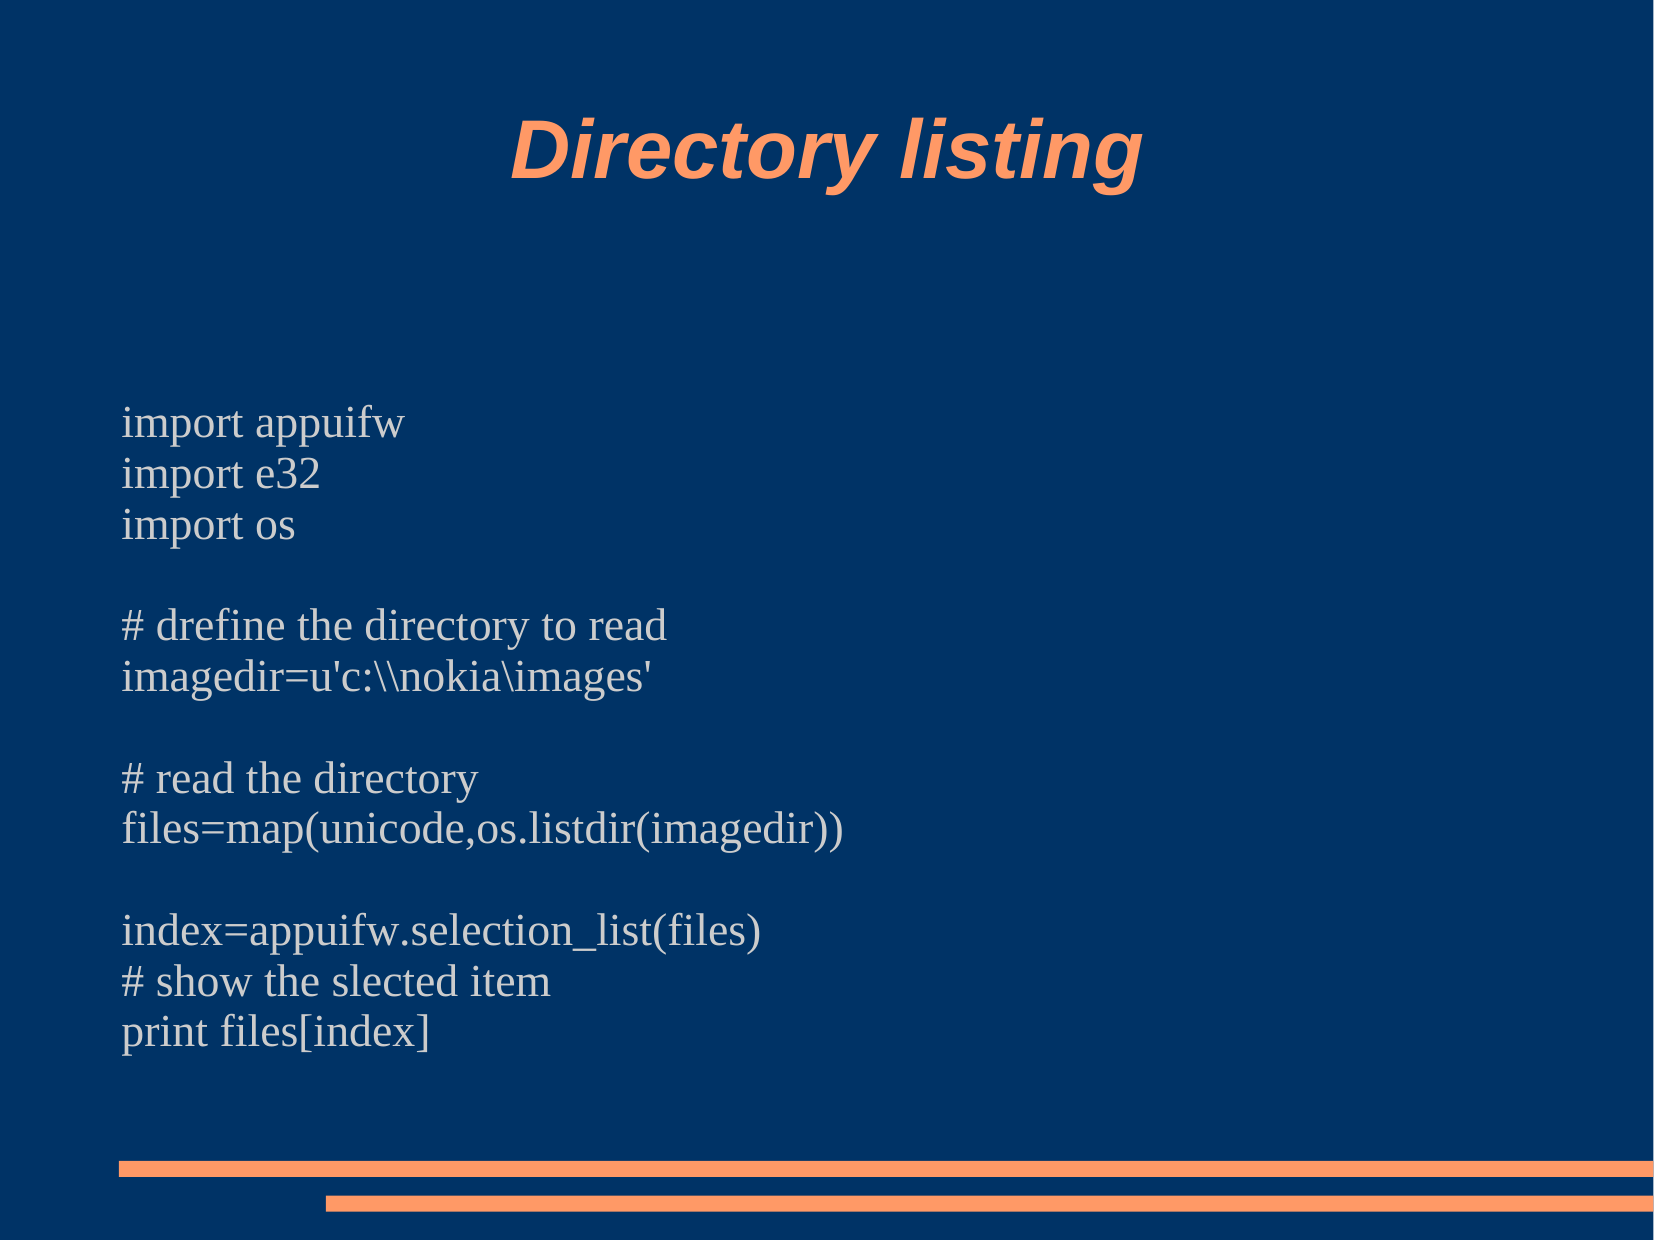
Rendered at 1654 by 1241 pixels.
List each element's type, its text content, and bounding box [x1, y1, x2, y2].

title Directory listing [121, 53, 1534, 247]
subtitle import appuifw import e32 import os # drefine the directory to read imagedir=u'c:\\nokia\images' # read the directory files=map(unicode,os.listdir(imagedir)) index=appuifw.selection_list(files) # show the slected item print files[index] [121, 315, 1561, 1139]
